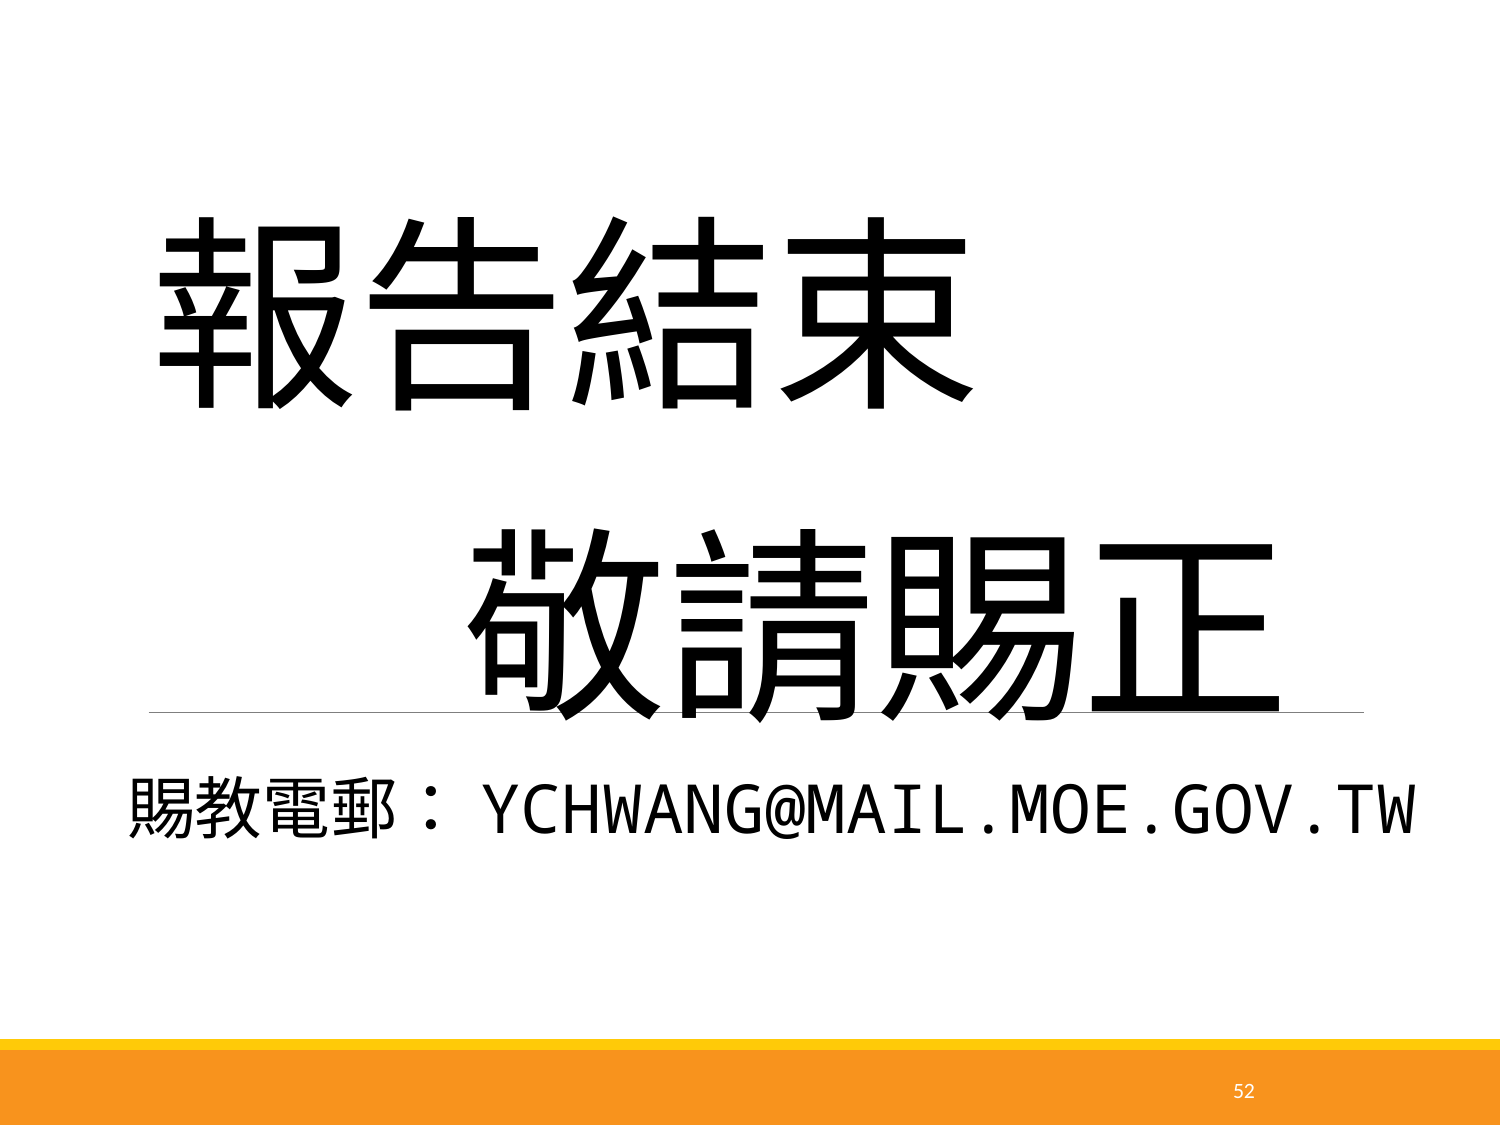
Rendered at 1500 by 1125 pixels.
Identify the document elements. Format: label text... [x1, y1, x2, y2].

title 報告結束 敬請賜正 [135, 113, 1380, 693]
text_box 52 [1218, 1059, 1380, 1120]
text_box 賜教電郵：ychwang@mail.moe.gov.tw [112, 757, 1436, 877]
